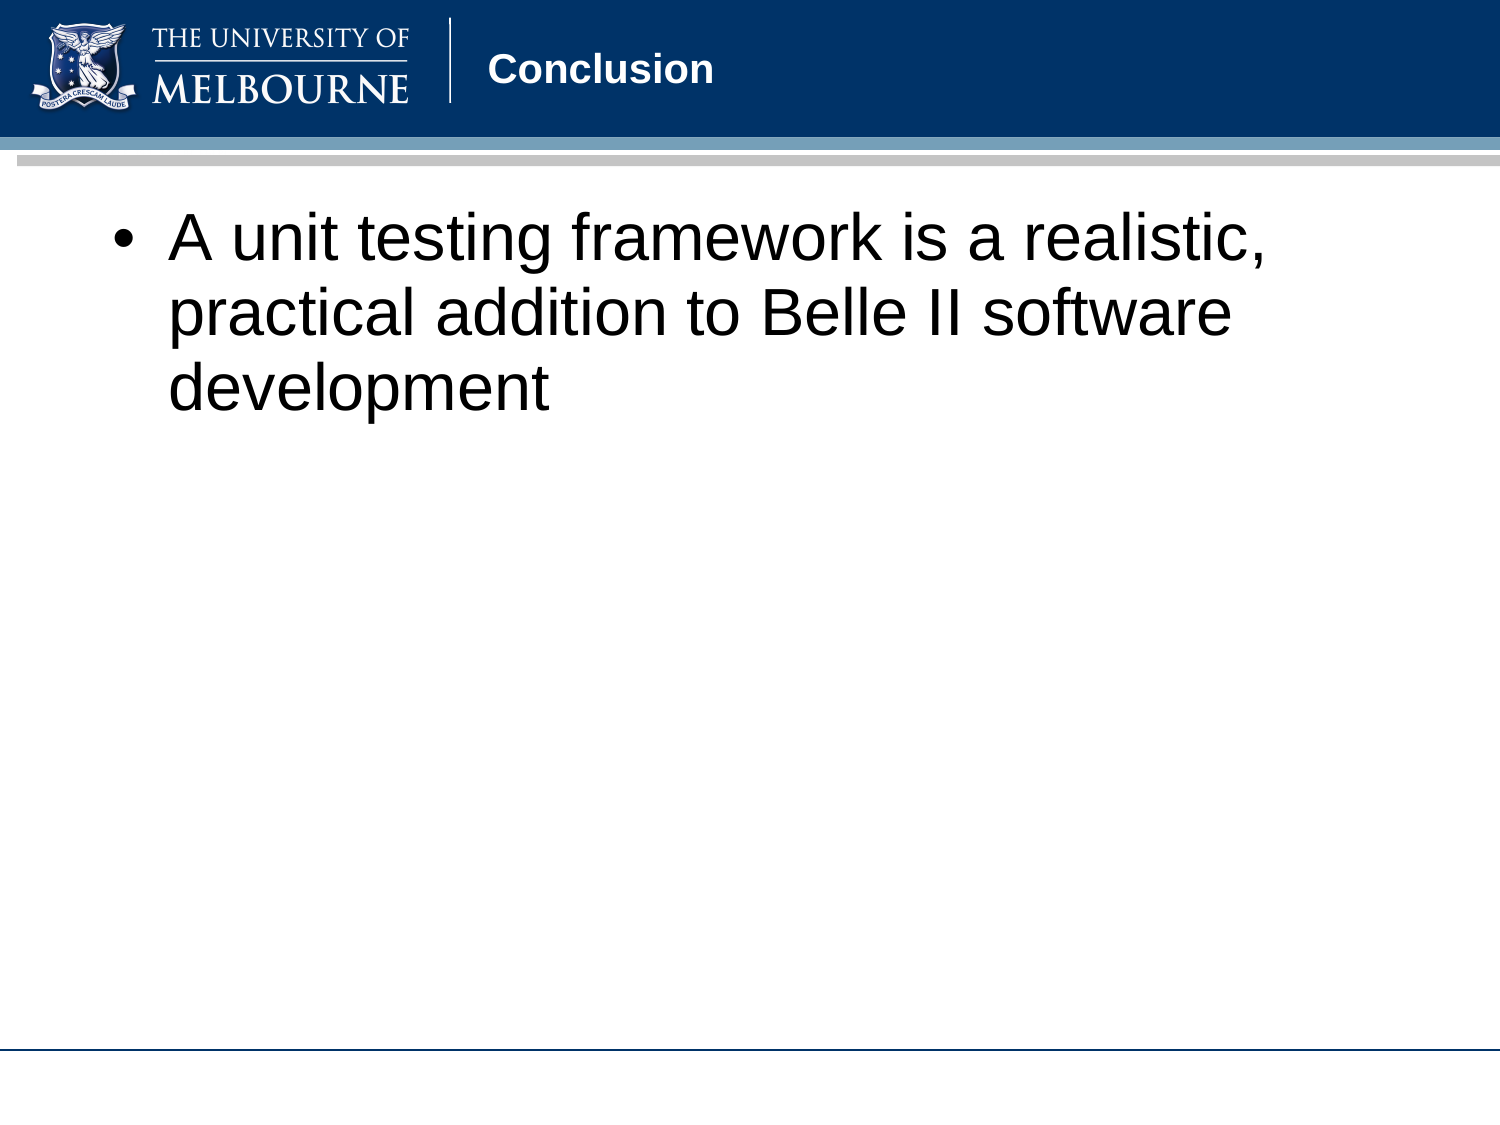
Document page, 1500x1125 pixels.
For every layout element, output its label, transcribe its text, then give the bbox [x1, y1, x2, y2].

list A unit testing framework is a realistic, practical addition to Belle II software development [112, 200, 1388, 928]
title Conclusion [487, 12, 1438, 126]
picture [87, 150, 229, 155]
picture [24, 17, 413, 119]
